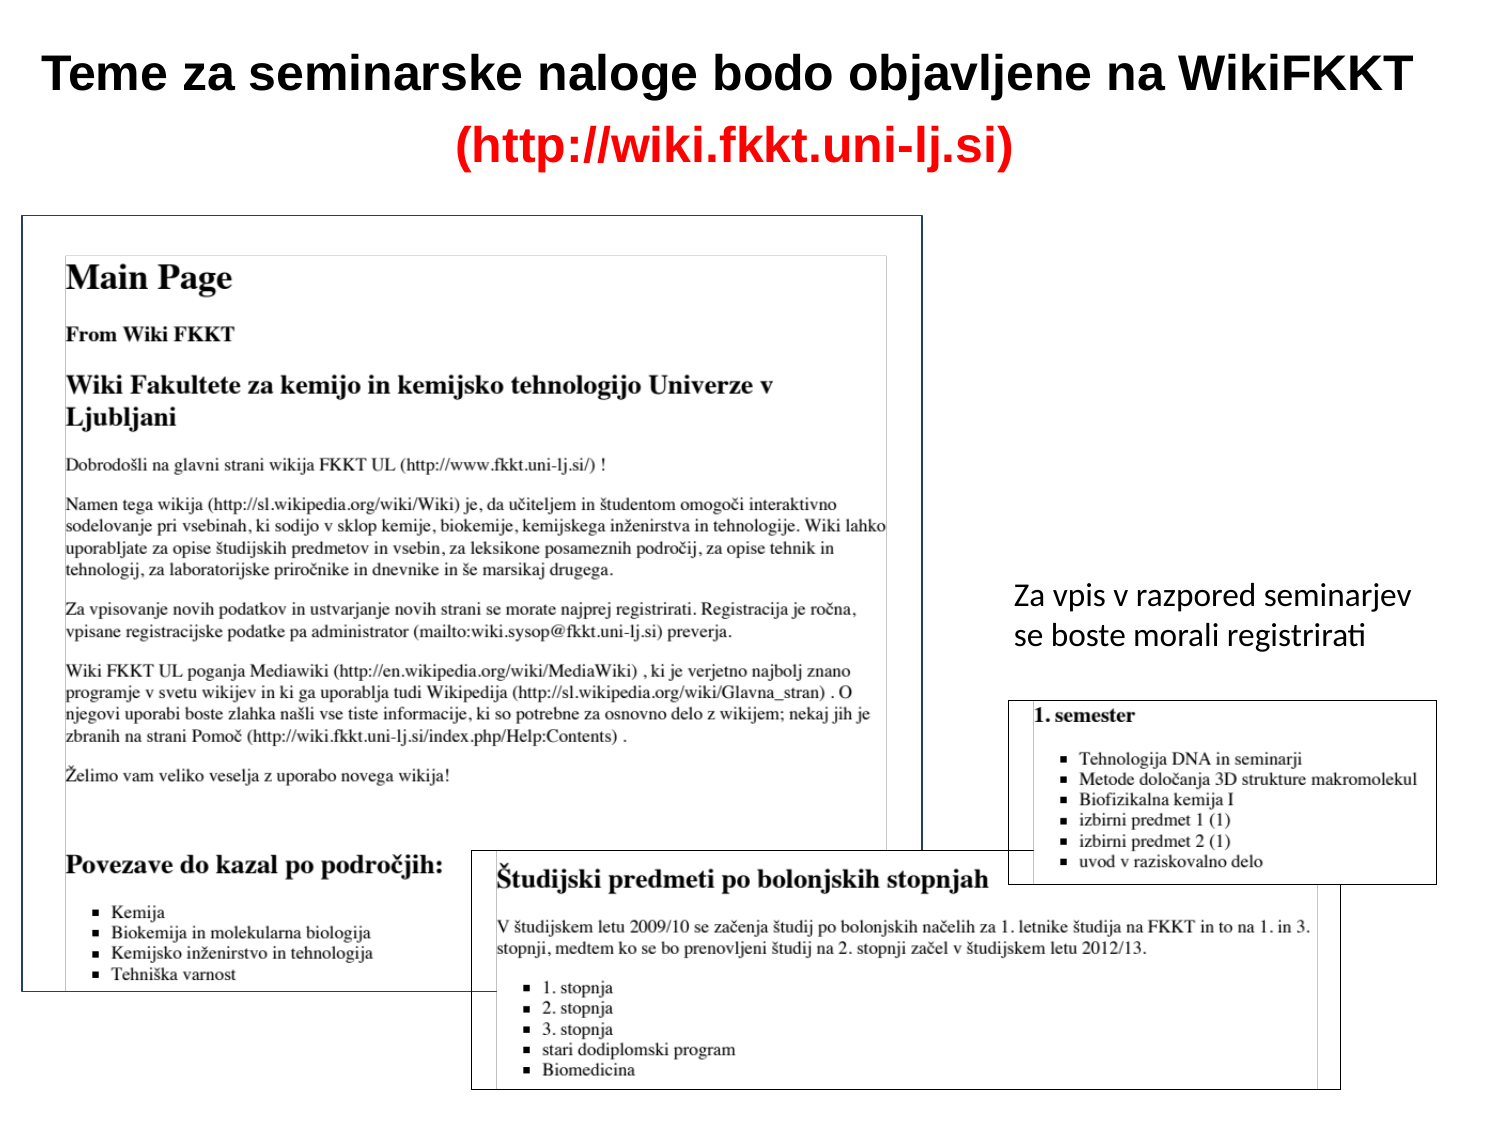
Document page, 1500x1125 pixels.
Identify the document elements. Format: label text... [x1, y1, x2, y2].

title Teme za seminarske naloge bodo objavljene na WikiFKKT (http://wiki.fkkt.uni-lj.si) [0, 40, 1471, 206]
picture [40, 245, 1437, 1090]
text_box Za vpis v razpored seminarjev se boste morali registrirati [999, 565, 1428, 661]
